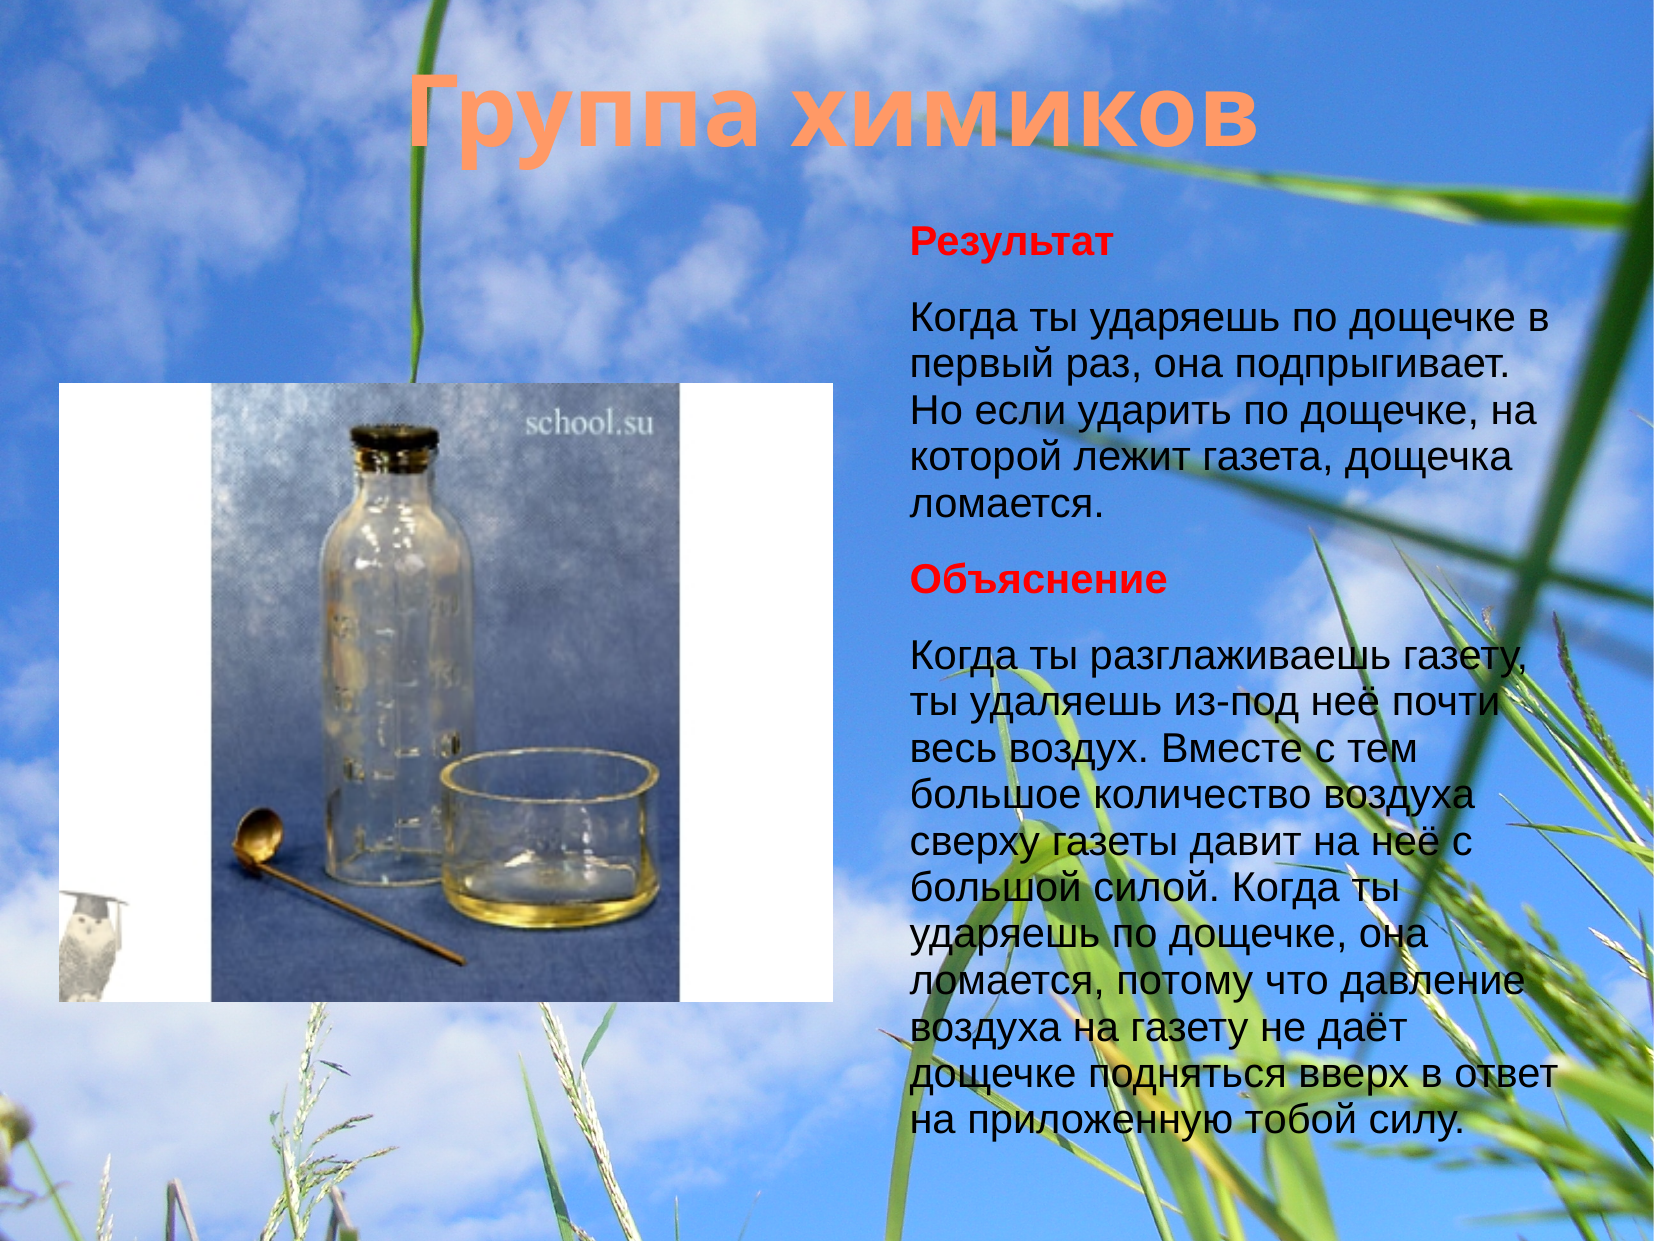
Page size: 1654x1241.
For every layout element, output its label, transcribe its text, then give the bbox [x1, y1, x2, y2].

title Группа химиков [88, 9, 1577, 207]
list Результат Когда ты ударяешь по дощечке в первый раз, она подпрыгивает. Но если ударить по дощечке, на которой лежит газета, дощечка ломается. Объяснение Когда ты разглаживаешь газету, ты удаляешь из-под неё почти весь воздух. Вместе с тем большое количество воздуха сверху газеты давит на неё с большой силой. Когда ты ударяешь по дощечке, она ломается, потому что давление воздуха на газету не даёт дощечке подняться вверх в ответ на приложенную тобой силу. [838, 217, 1565, 1150]
picture [0, 0, 1654, 1241]
